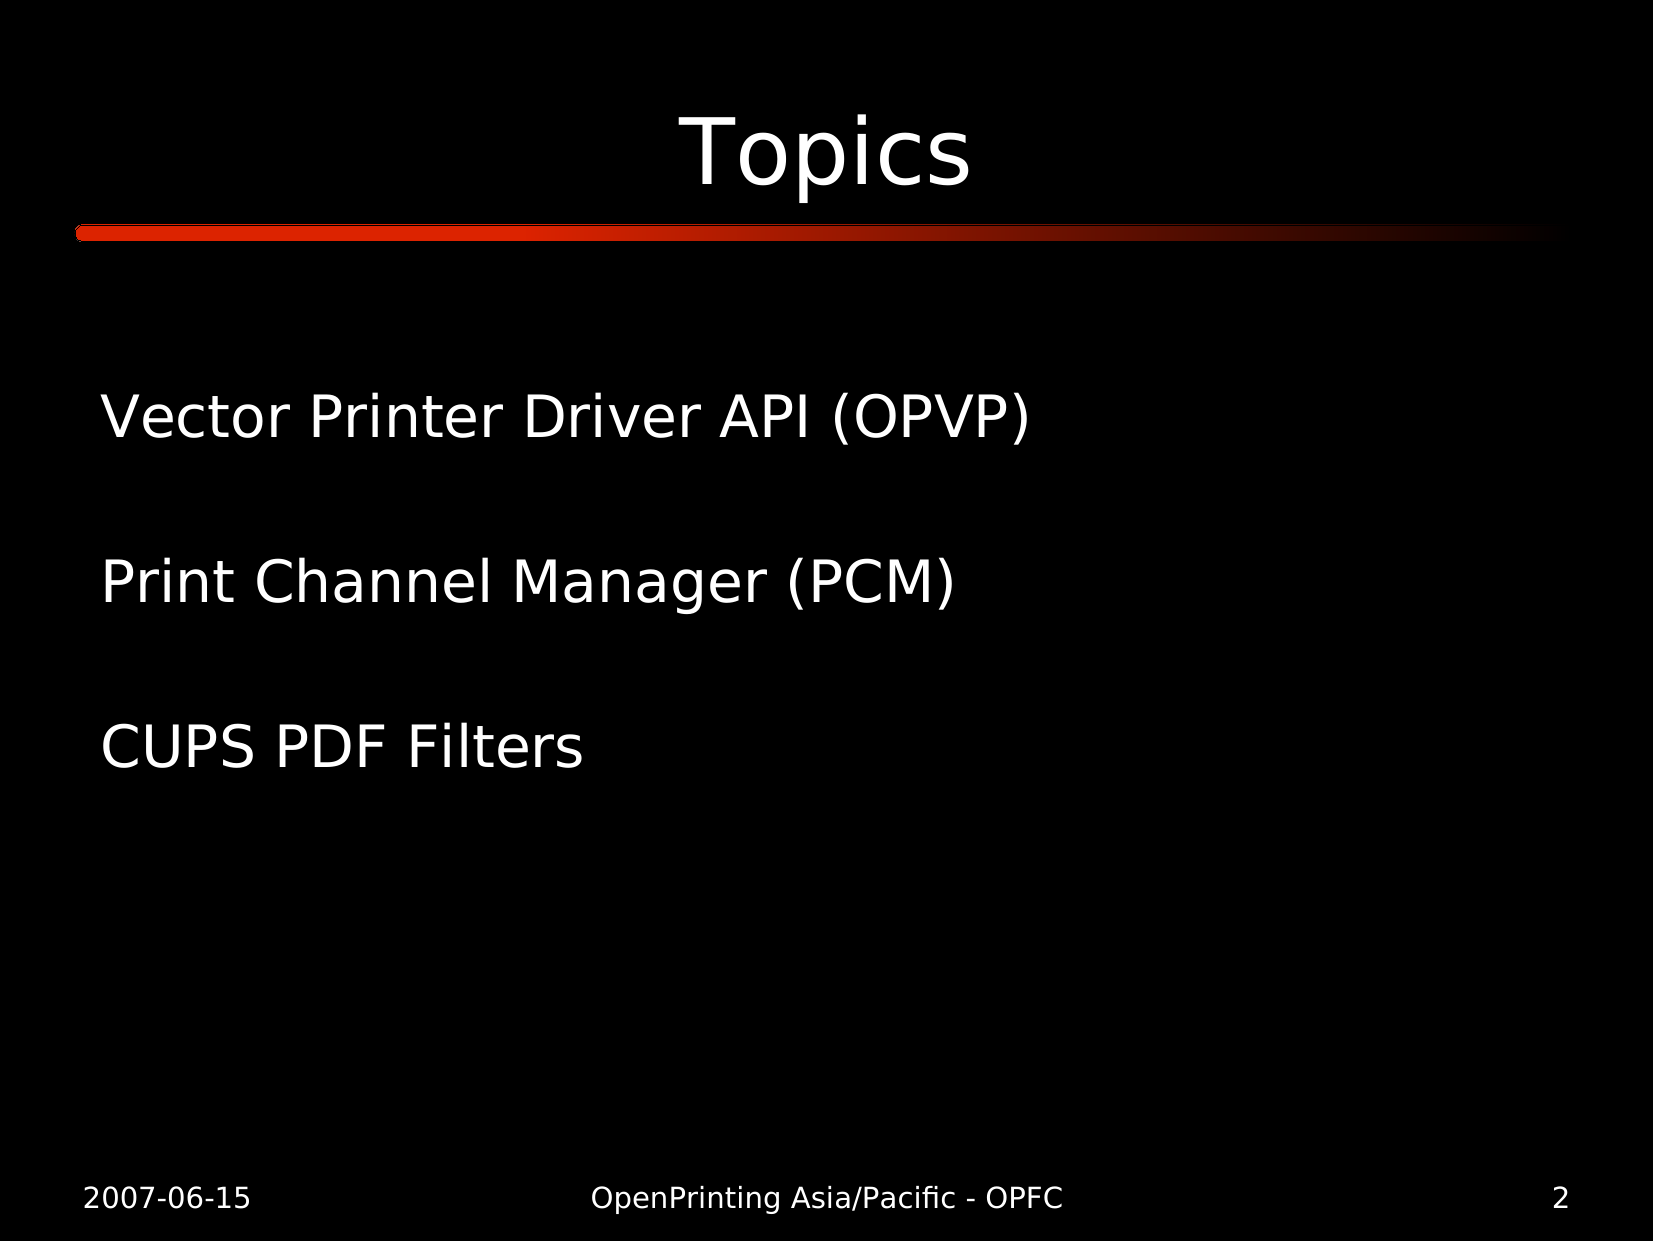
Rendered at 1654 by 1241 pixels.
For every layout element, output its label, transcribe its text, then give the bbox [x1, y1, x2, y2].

title Topics [82, 49, 1571, 257]
list Vector Printer Driver API (OPVP) Print Channel Manager (PCM) CUPS PDF Filters [82, 383, 1571, 1109]
